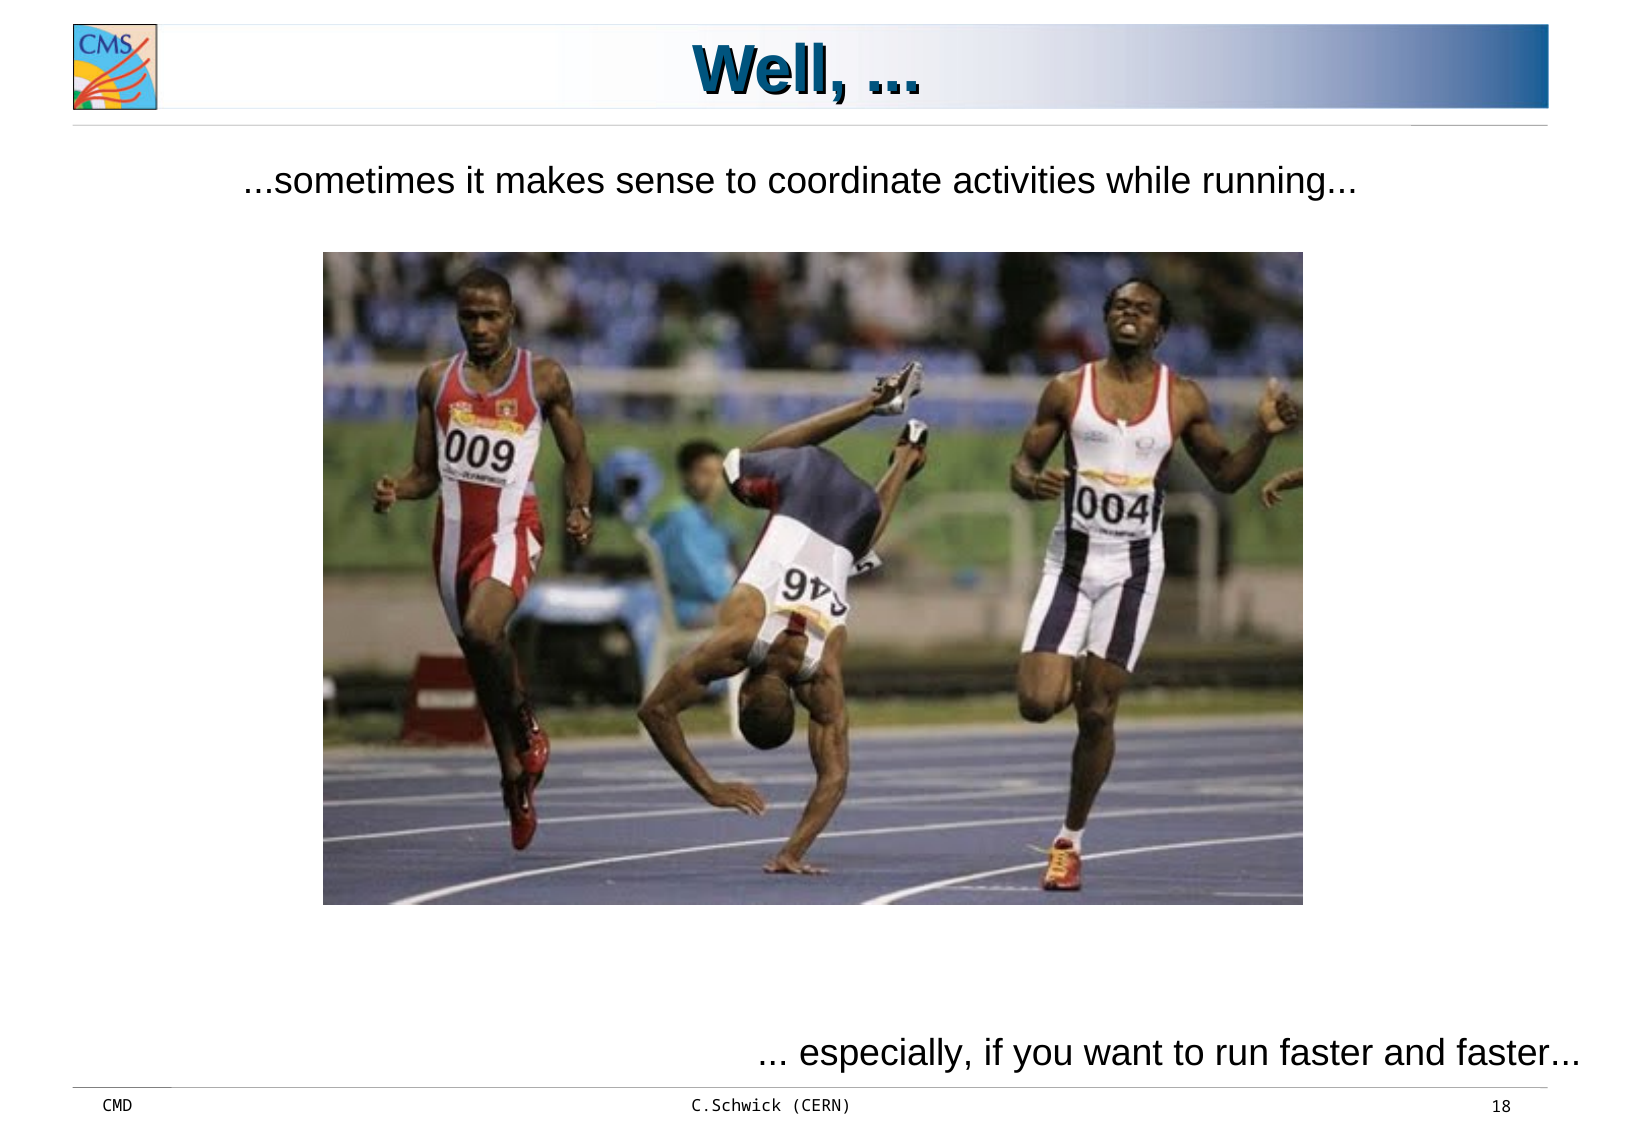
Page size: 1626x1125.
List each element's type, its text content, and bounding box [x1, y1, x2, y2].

picture [72, 24, 152, 110]
picture [323, 252, 1303, 905]
title Well, ... [152, 21, 1462, 117]
text_box ...sometimes it makes sense to coordinate activities while running... [228, 148, 1375, 209]
text_box ... especially, if you want to run faster and faster... [742, 1020, 1609, 1081]
picture [1462, 24, 1551, 110]
